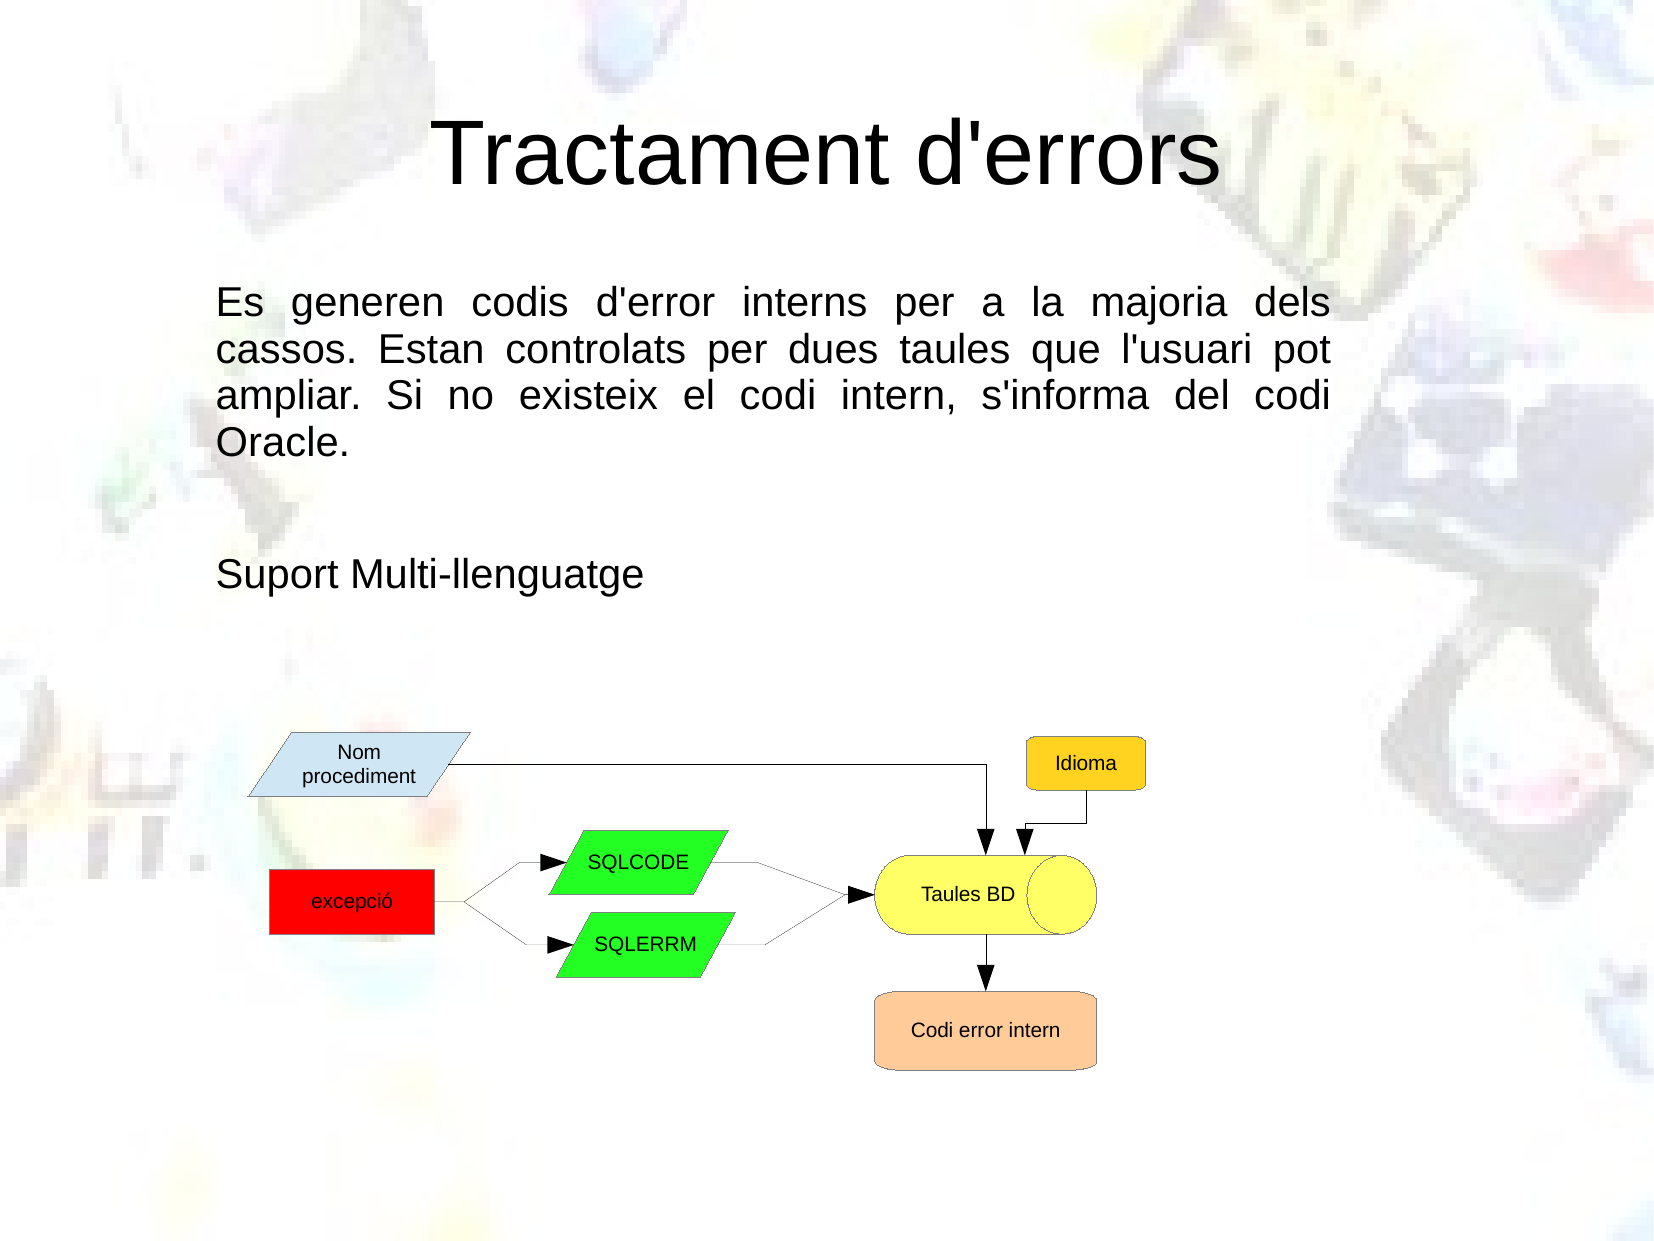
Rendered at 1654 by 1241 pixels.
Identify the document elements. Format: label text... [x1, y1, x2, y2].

title Tractament d'errors [82, 49, 1571, 257]
text_box Taules BD [874, 855, 1097, 935]
text_box excepció [269, 869, 435, 935]
text_box Codi error intern [874, 991, 1097, 1071]
text_box Idioma [1026, 736, 1146, 791]
text_box Suport Multi-llenguatge [200, 543, 660, 605]
text_box Nom procediment [247, 732, 471, 797]
text_box Es generen codis d'error interns per a la majoria dels cassos. Estan controlats per dues taules que l'usuari pot ampliar. Si no existeix el codi intern, s'informa del codi Oracle. [200, 271, 1347, 474]
text_box SQLERRM [556, 912, 736, 978]
picture [0, 0, 1654, 1241]
text_box SQLCODE [548, 830, 729, 895]
